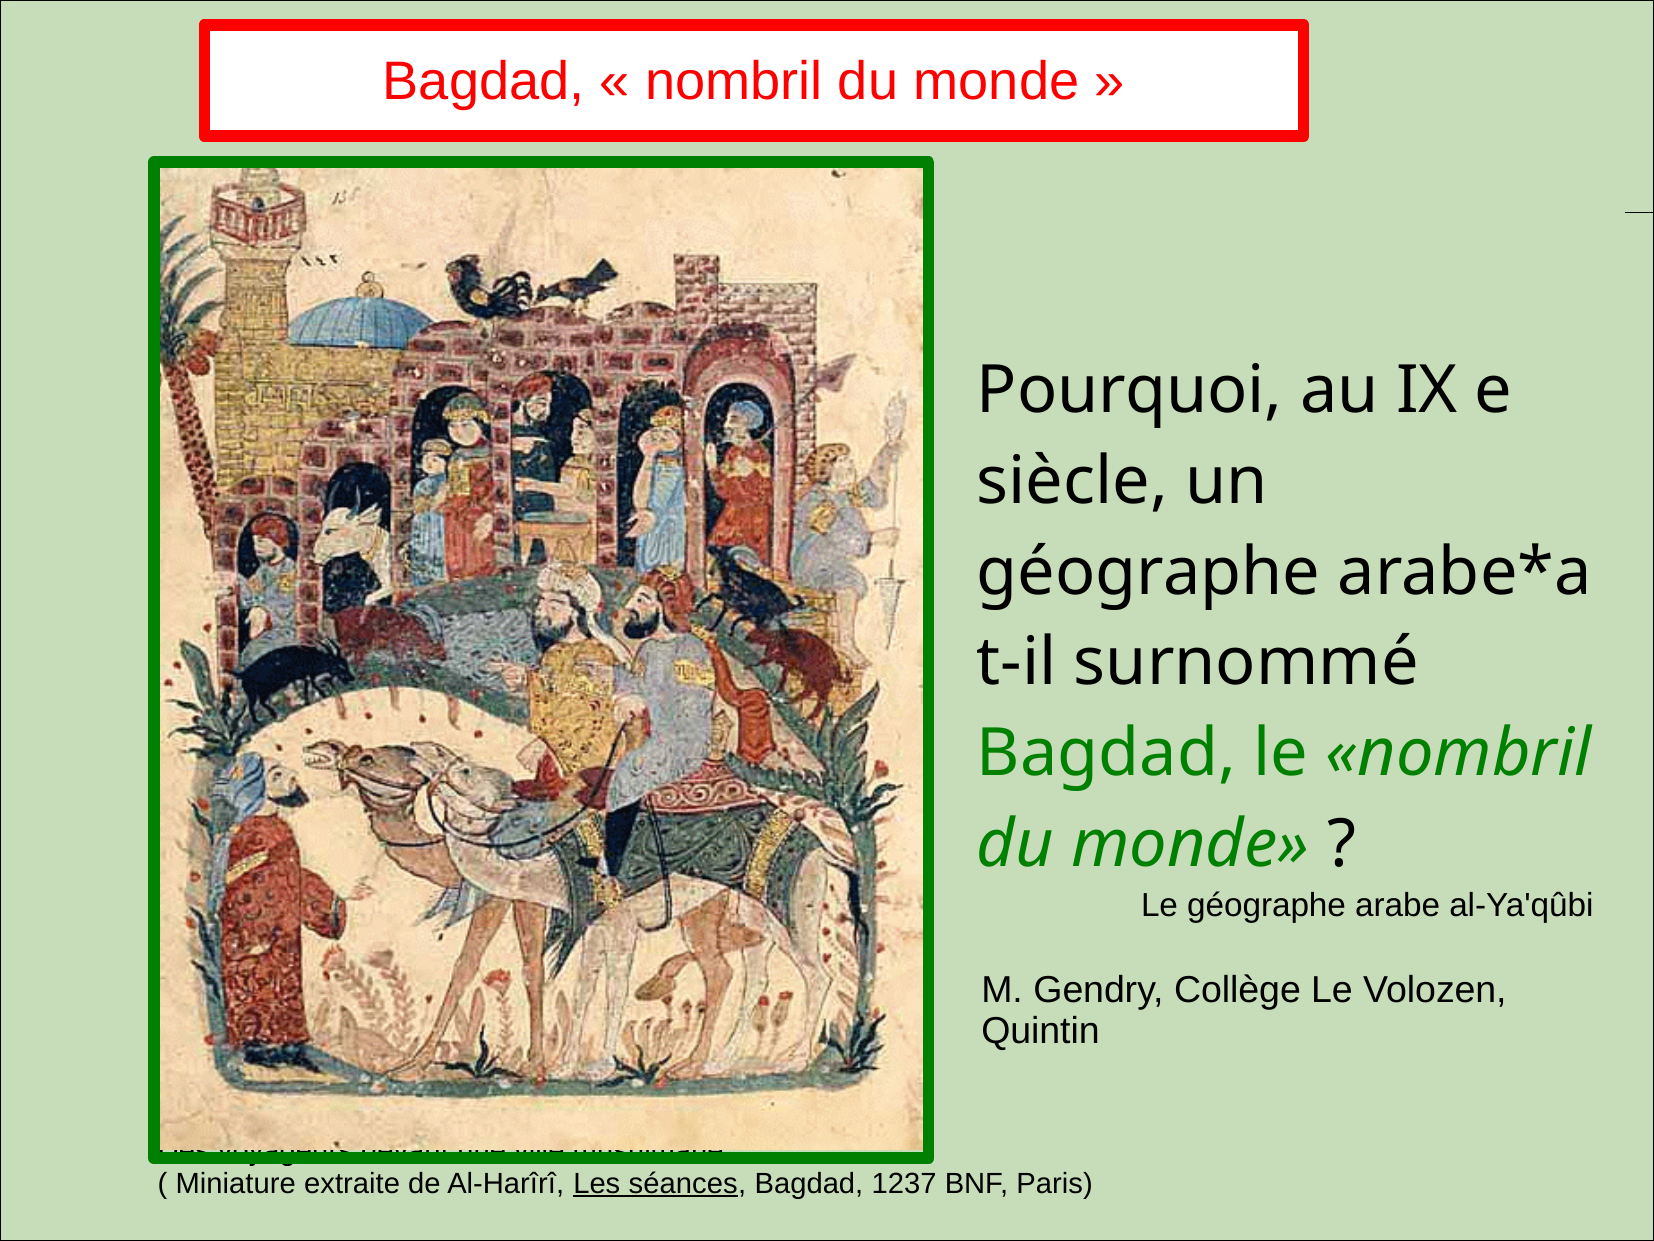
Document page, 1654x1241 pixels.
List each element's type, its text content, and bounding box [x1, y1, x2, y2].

text_box M. Gendry, Collège Le Volozen, Quintin [966, 960, 1635, 1060]
text_box Bagdad, « nombril du monde » [204, 24, 1304, 137]
text_box Pourquoi, au IX e siècle, un géographe arabe*a t-il surnommé Bagdad, le «nombril du monde» ? Le géographe arabe al-Ya'qûbi [962, 334, 1610, 757]
picture [160, 168, 923, 1150]
text_box [0, 0, 1654, 1241]
text_box Des voyageurs devant une ville musulmane. ( Miniature extraite de Al-Harîrî, Les séances, Bagdad, 1237 BNF, Paris) [143, 1126, 1654, 1241]
